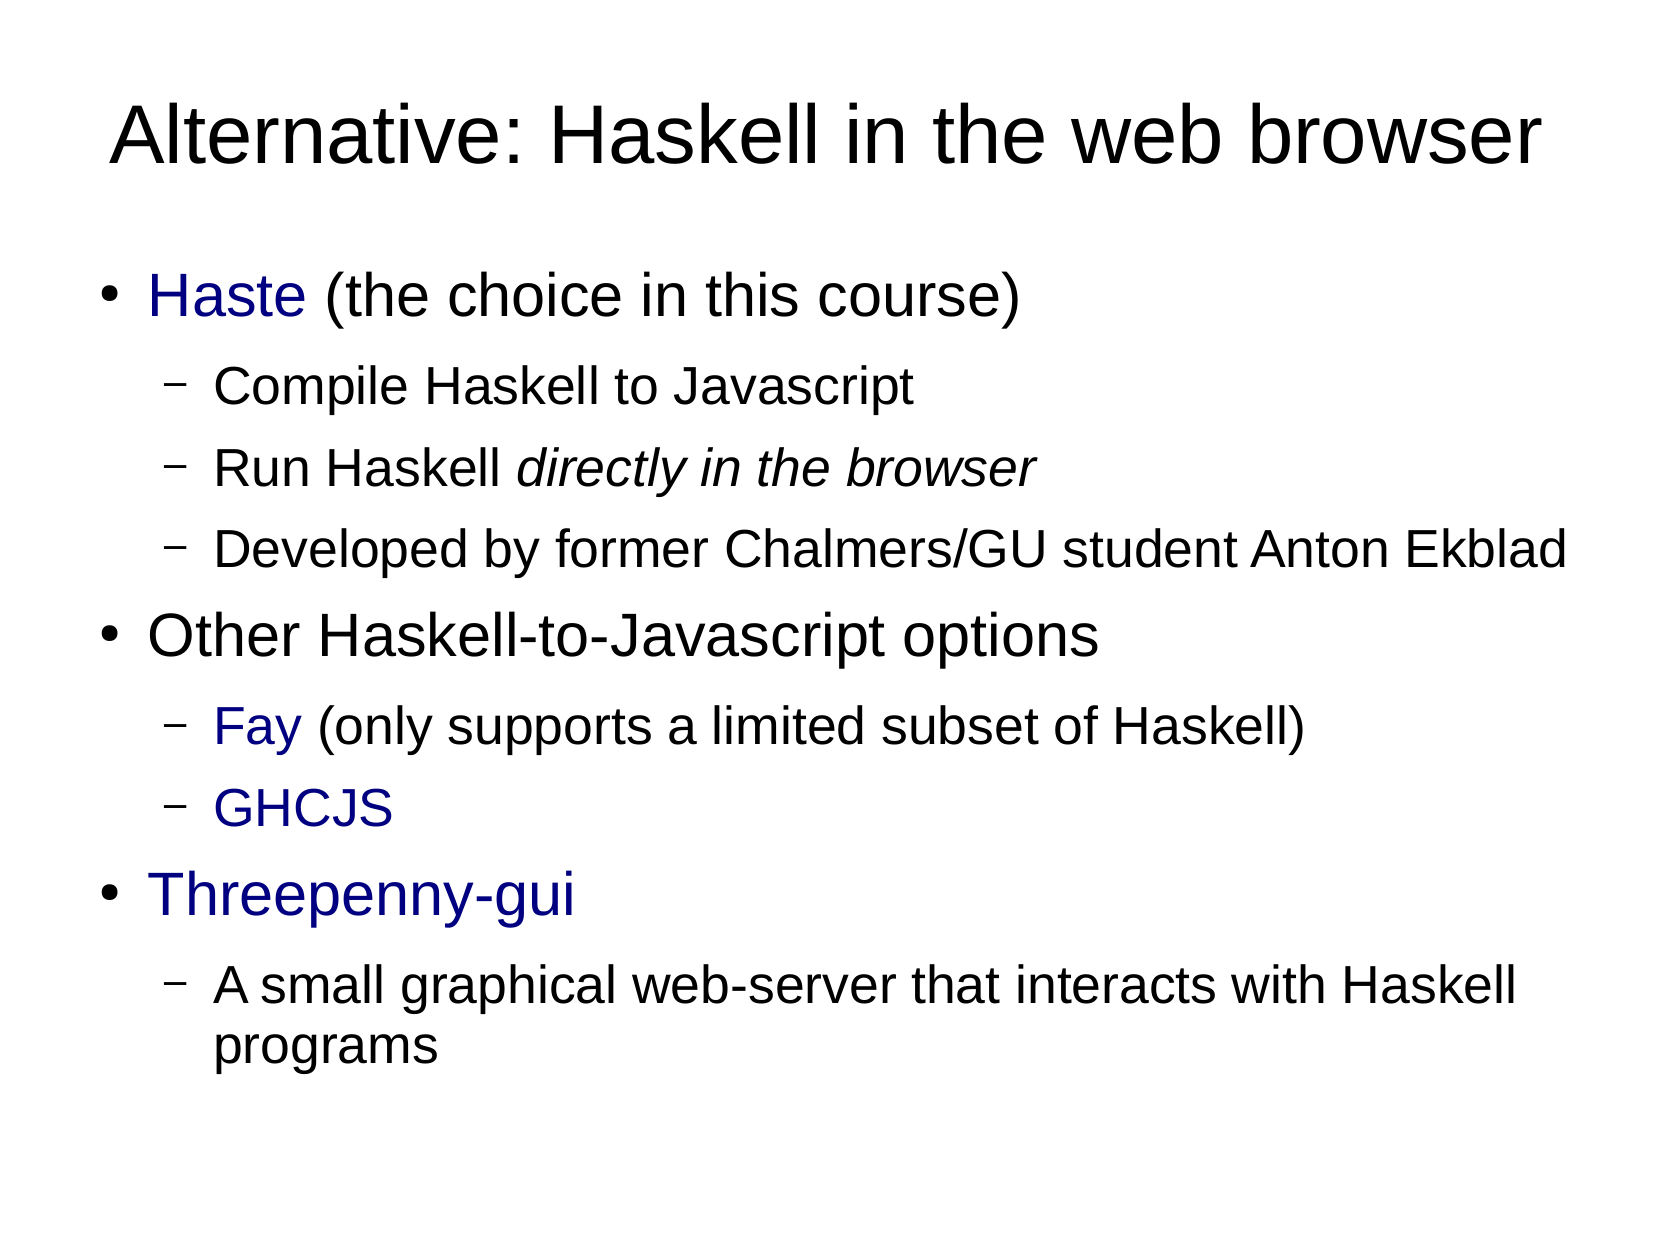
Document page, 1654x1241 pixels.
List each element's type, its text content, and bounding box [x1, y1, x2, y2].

title Alternative: Haskell in the web browser [82, 31, 1571, 239]
list Haste (the choice in this course) Compile Haskell to Javascript Run Haskell directly in the browser Developed by former Chalmers/GU student Anton Ekblad Other Haskell-to-Javascript options Fay (only supports a limited subset of Haskell) GHCJS Threepenny-gui A small graphical web-server that interacts with Haskell programs [82, 260, 1571, 1130]
